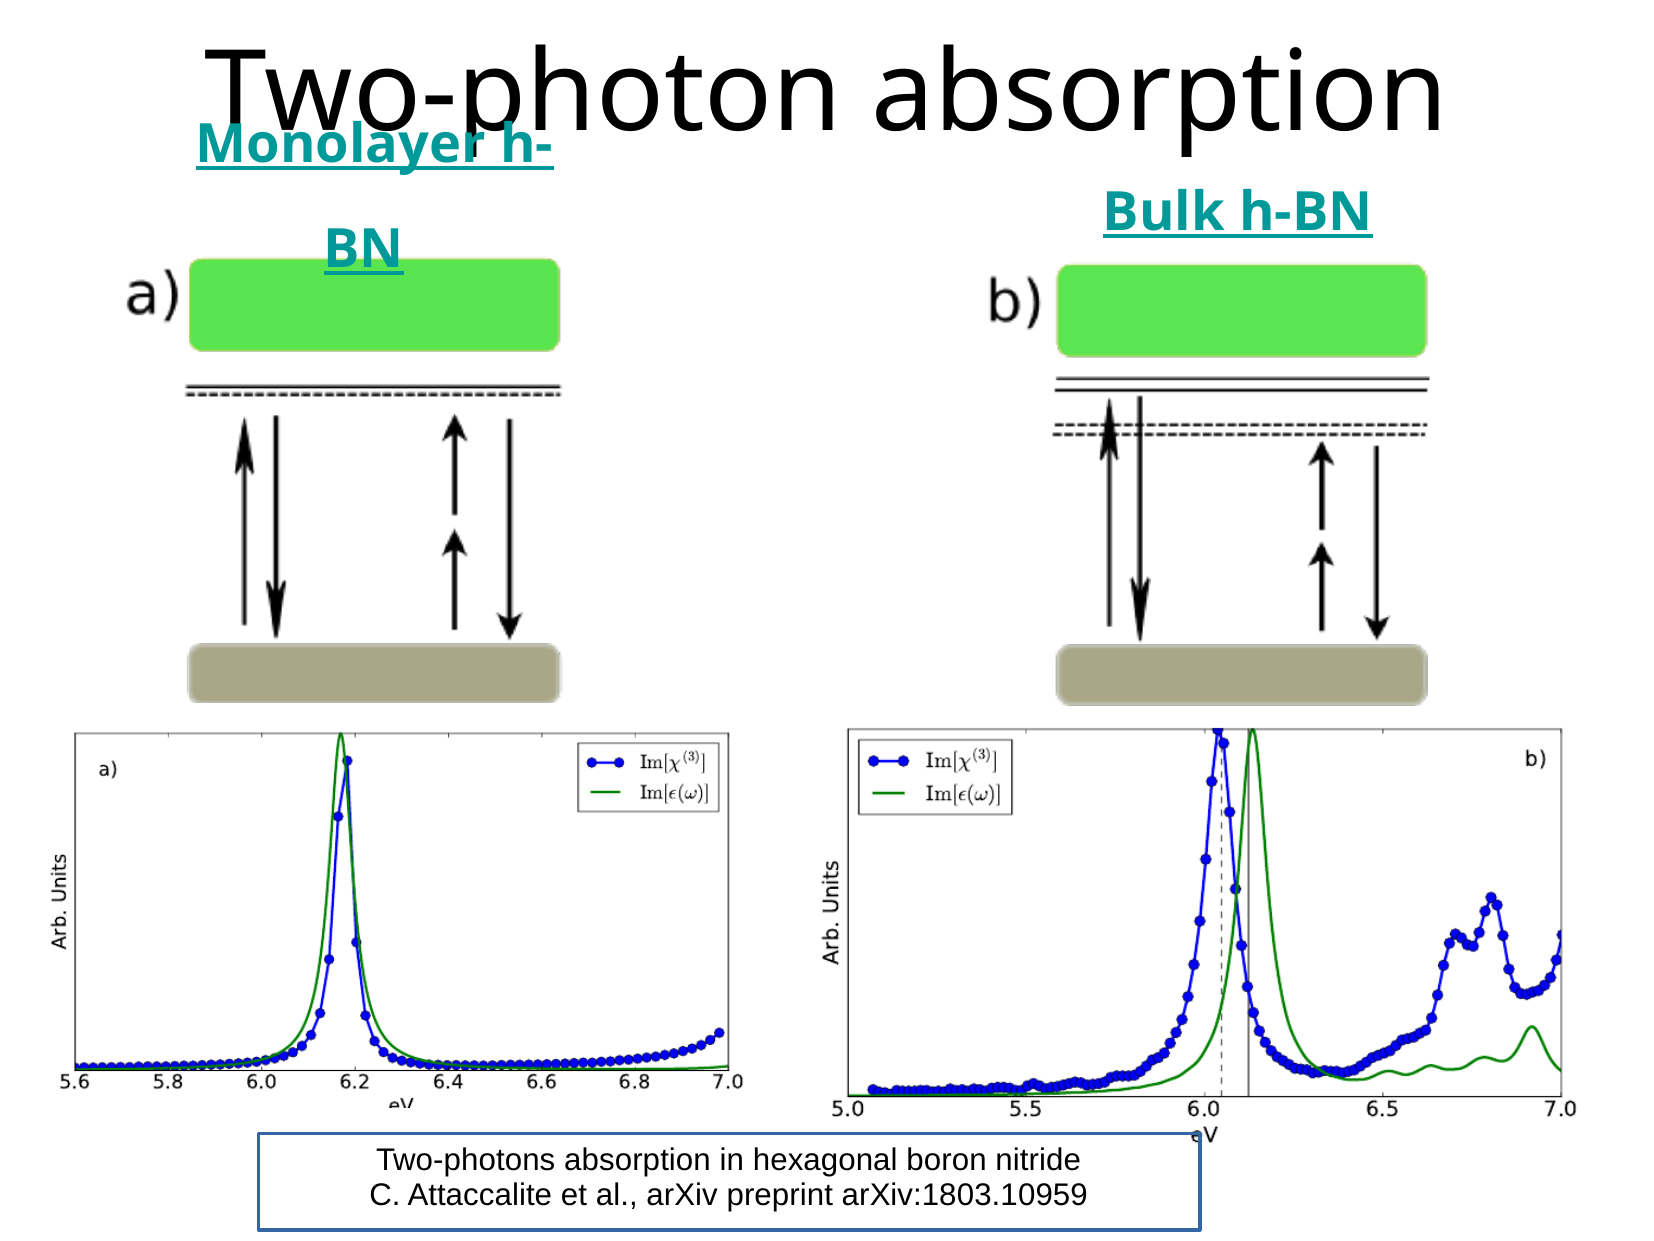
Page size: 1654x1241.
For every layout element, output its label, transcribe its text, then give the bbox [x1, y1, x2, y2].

text_box Bulk h-BN [1029, 146, 1468, 249]
picture [30, 233, 751, 1108]
text_box Two-photons absorption in hexagonal boron nitride C. Attaccalite et al., arXiv preprint arXiv:1803.10959 [258, 1133, 1201, 1231]
picture [336, 250, 348, 260]
picture [811, 239, 1591, 1147]
text_box Monolayer h-BN [155, 146, 594, 249]
title Two-photon absorption [82, 14, 1571, 160]
